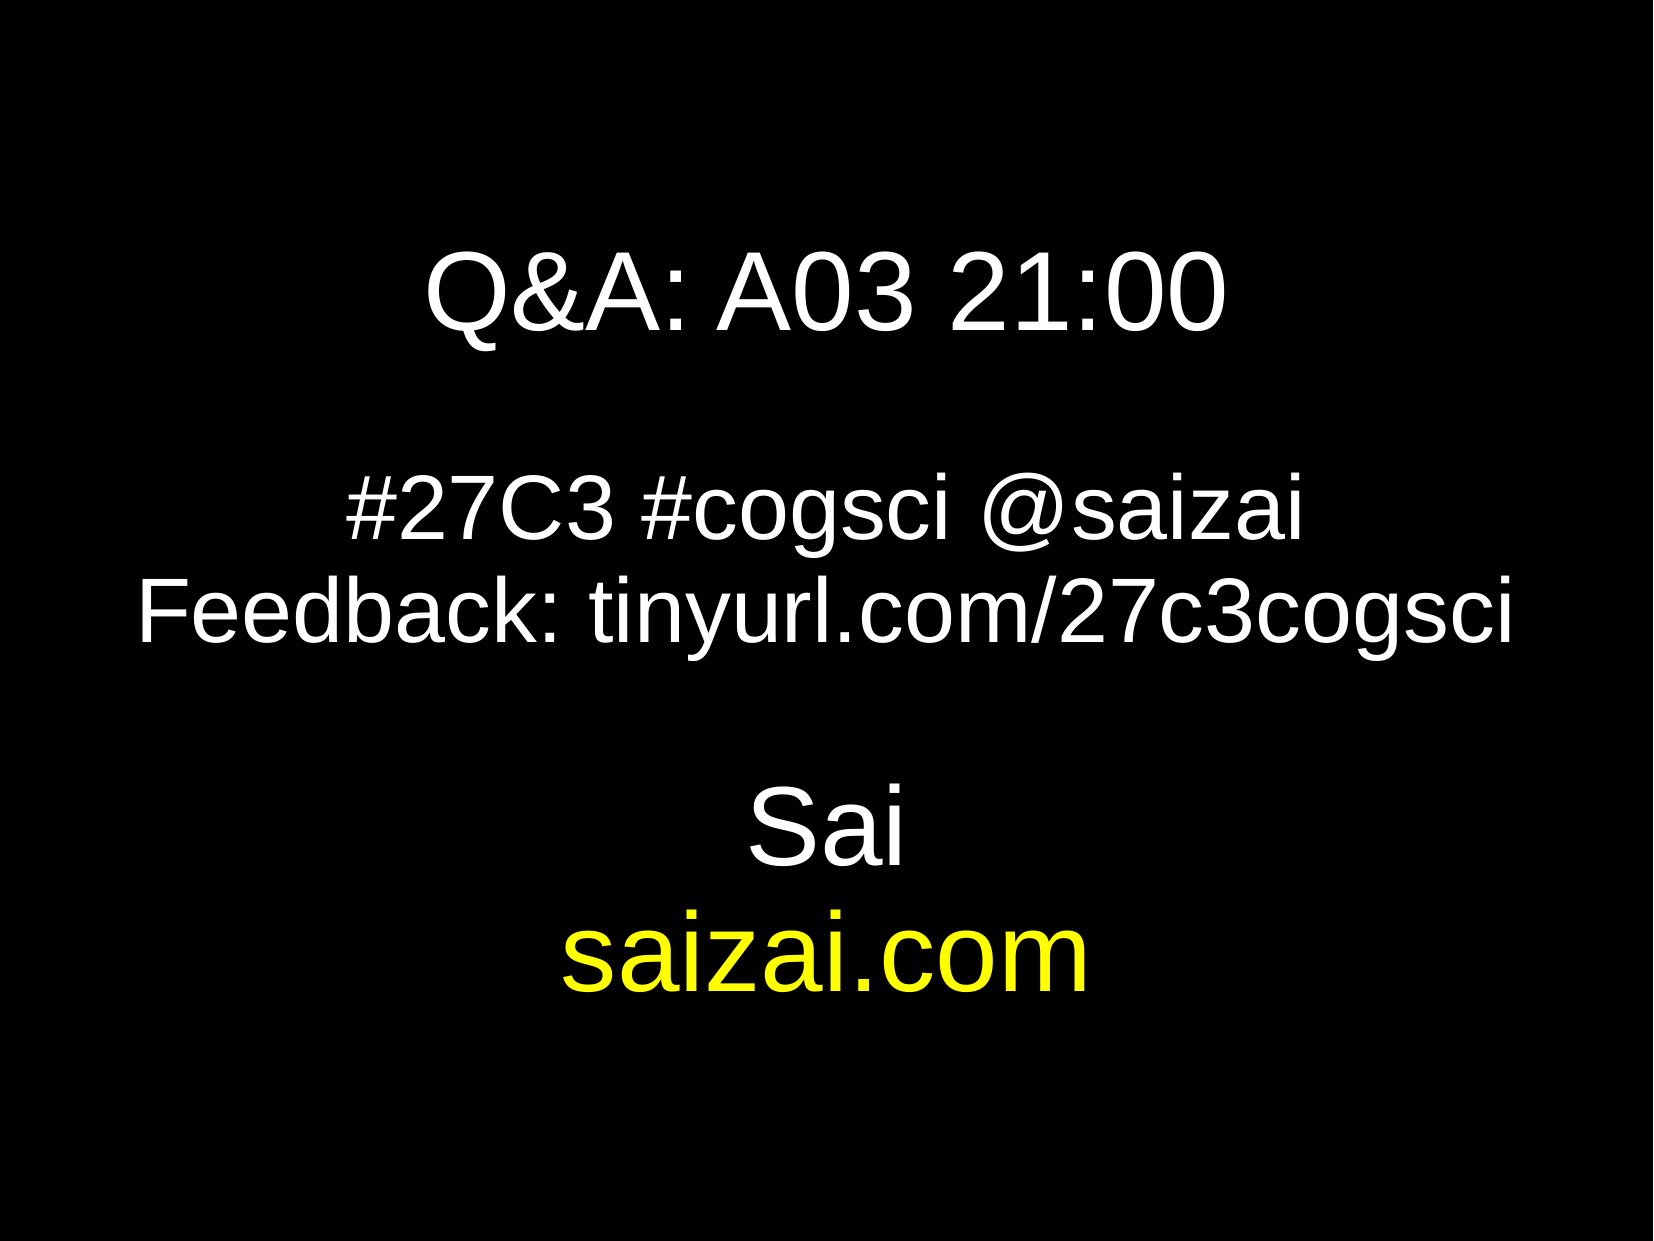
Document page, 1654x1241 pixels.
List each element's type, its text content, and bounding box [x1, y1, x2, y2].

subtitle Q&A: A03 21:00 #27C3 #cogsci @saizai Feedback: tinyurl.com/27c3cogsci Sai saizai.com [82, 43, 1571, 1201]
